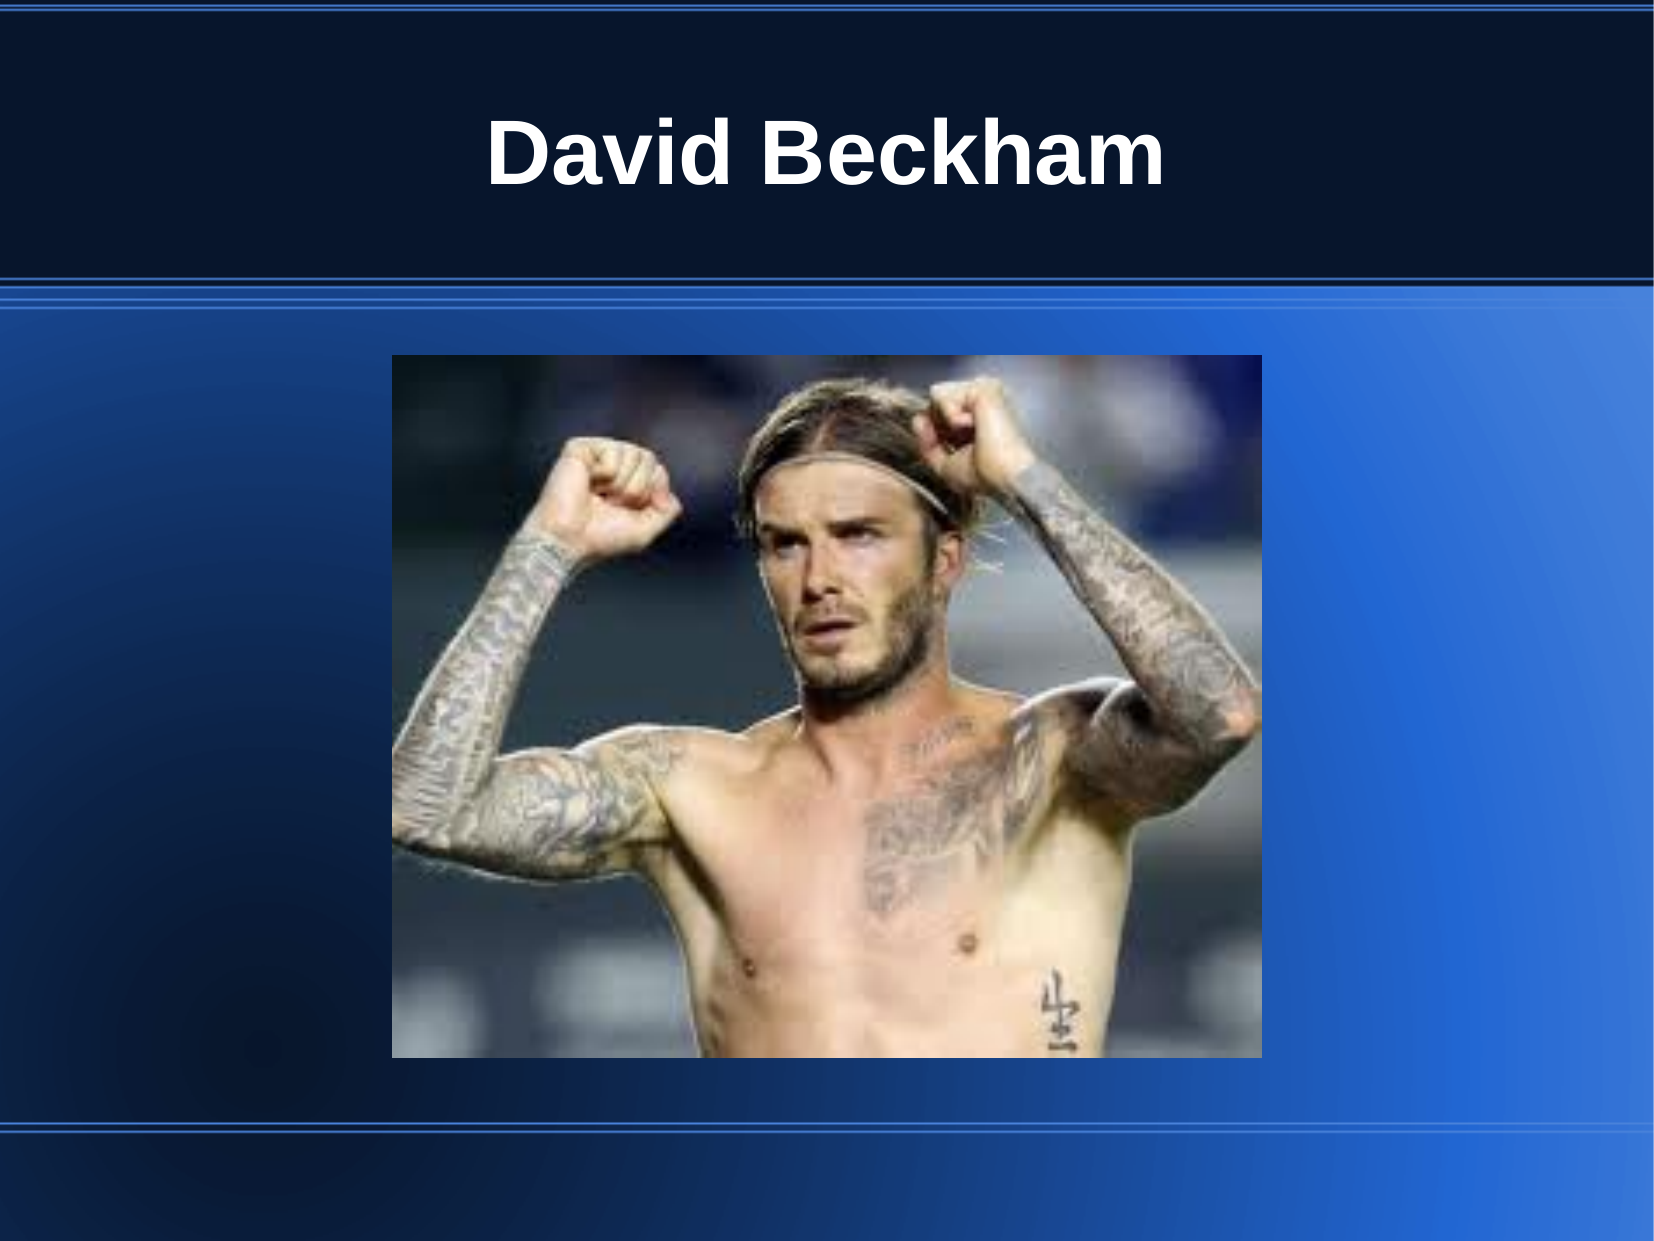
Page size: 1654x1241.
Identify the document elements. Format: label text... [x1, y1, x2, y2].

title David Beckham [82, 49, 1571, 257]
picture [0, 0, 1654, 1241]
